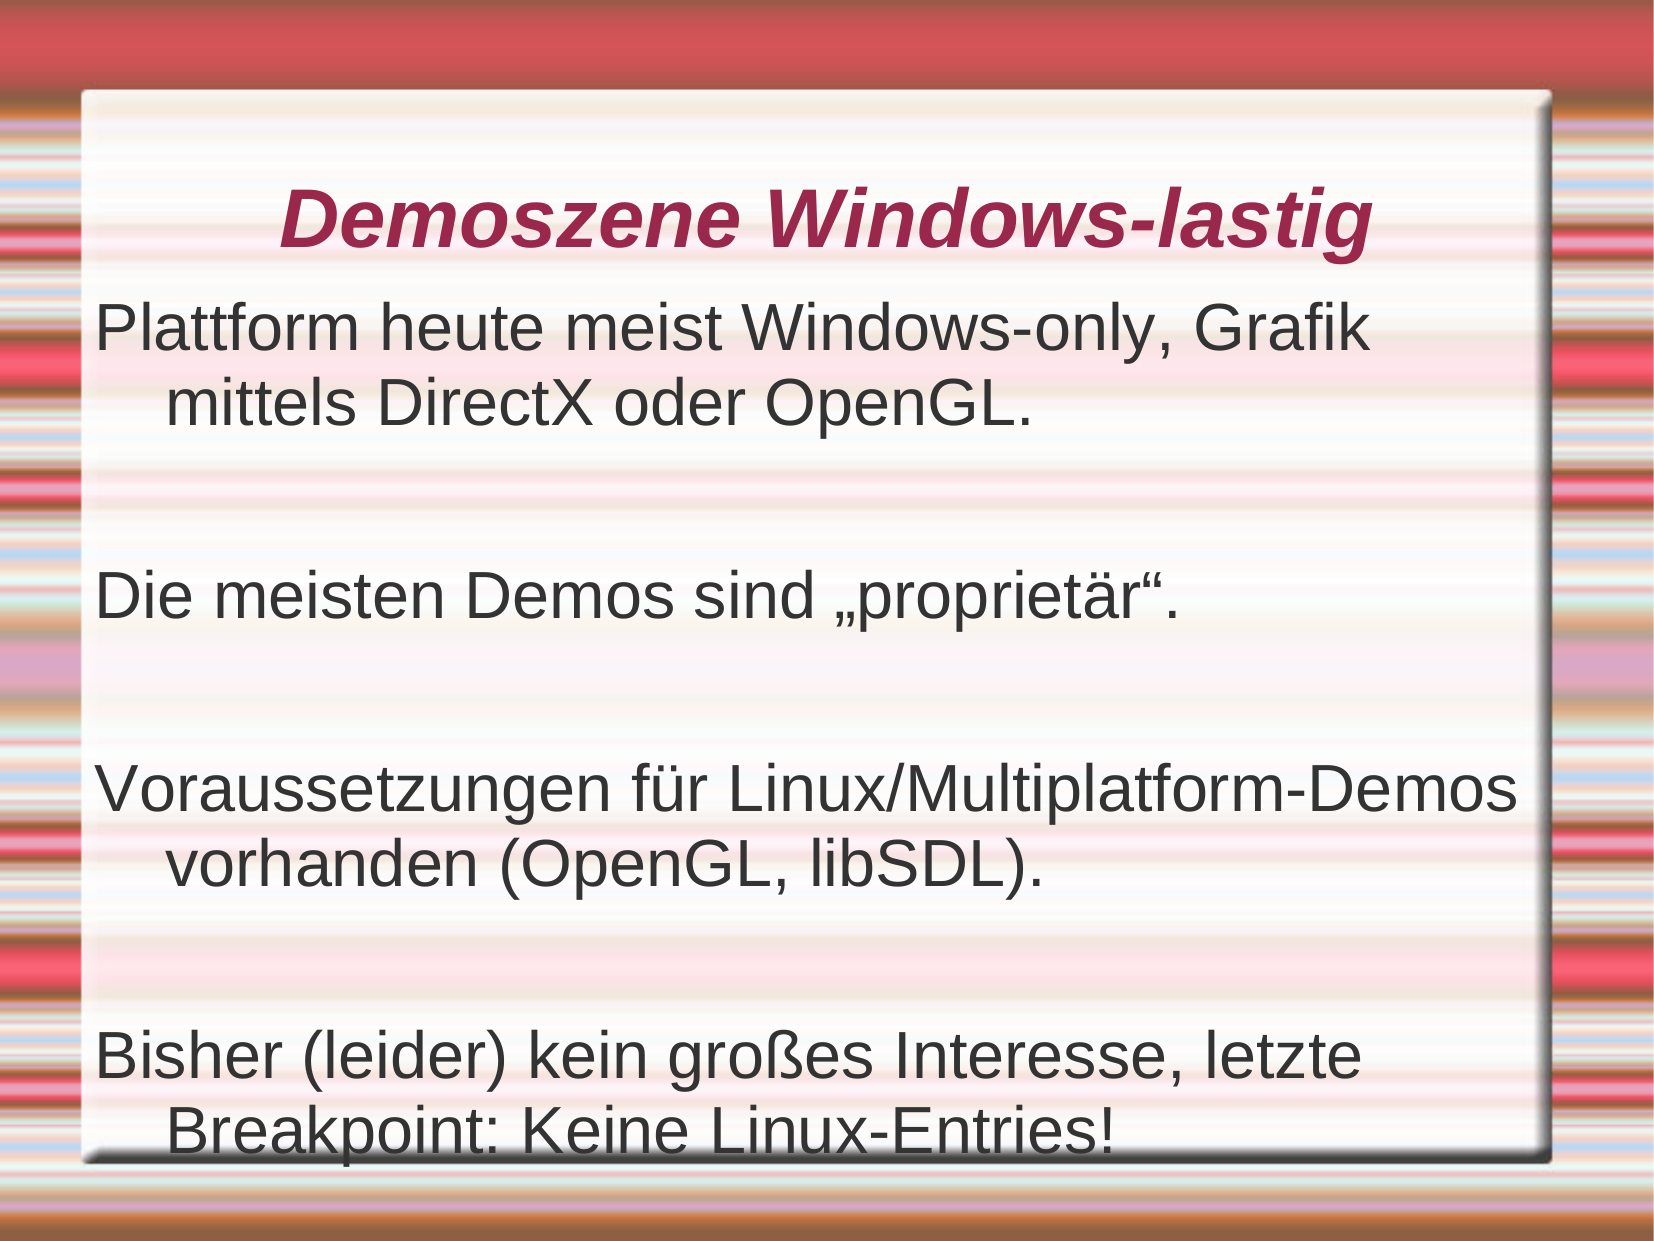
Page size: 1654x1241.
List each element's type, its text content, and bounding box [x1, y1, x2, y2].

list Plattform heute meist Windows-only, Grafik mittels DirectX oder OpenGL. Die meisten Demos sind „proprietär“. Voraussetzungen für Linux/Multiplatform-Demos vorhanden (OpenGL, libSDL). Bisher (leider) kein großes Interesse, letzte Breakpoint: Keine Linux-Entries! [82, 290, 1571, 1168]
picture [0, 0, 1654, 1241]
title Demoszene Windows-lastig [121, 114, 1534, 290]
